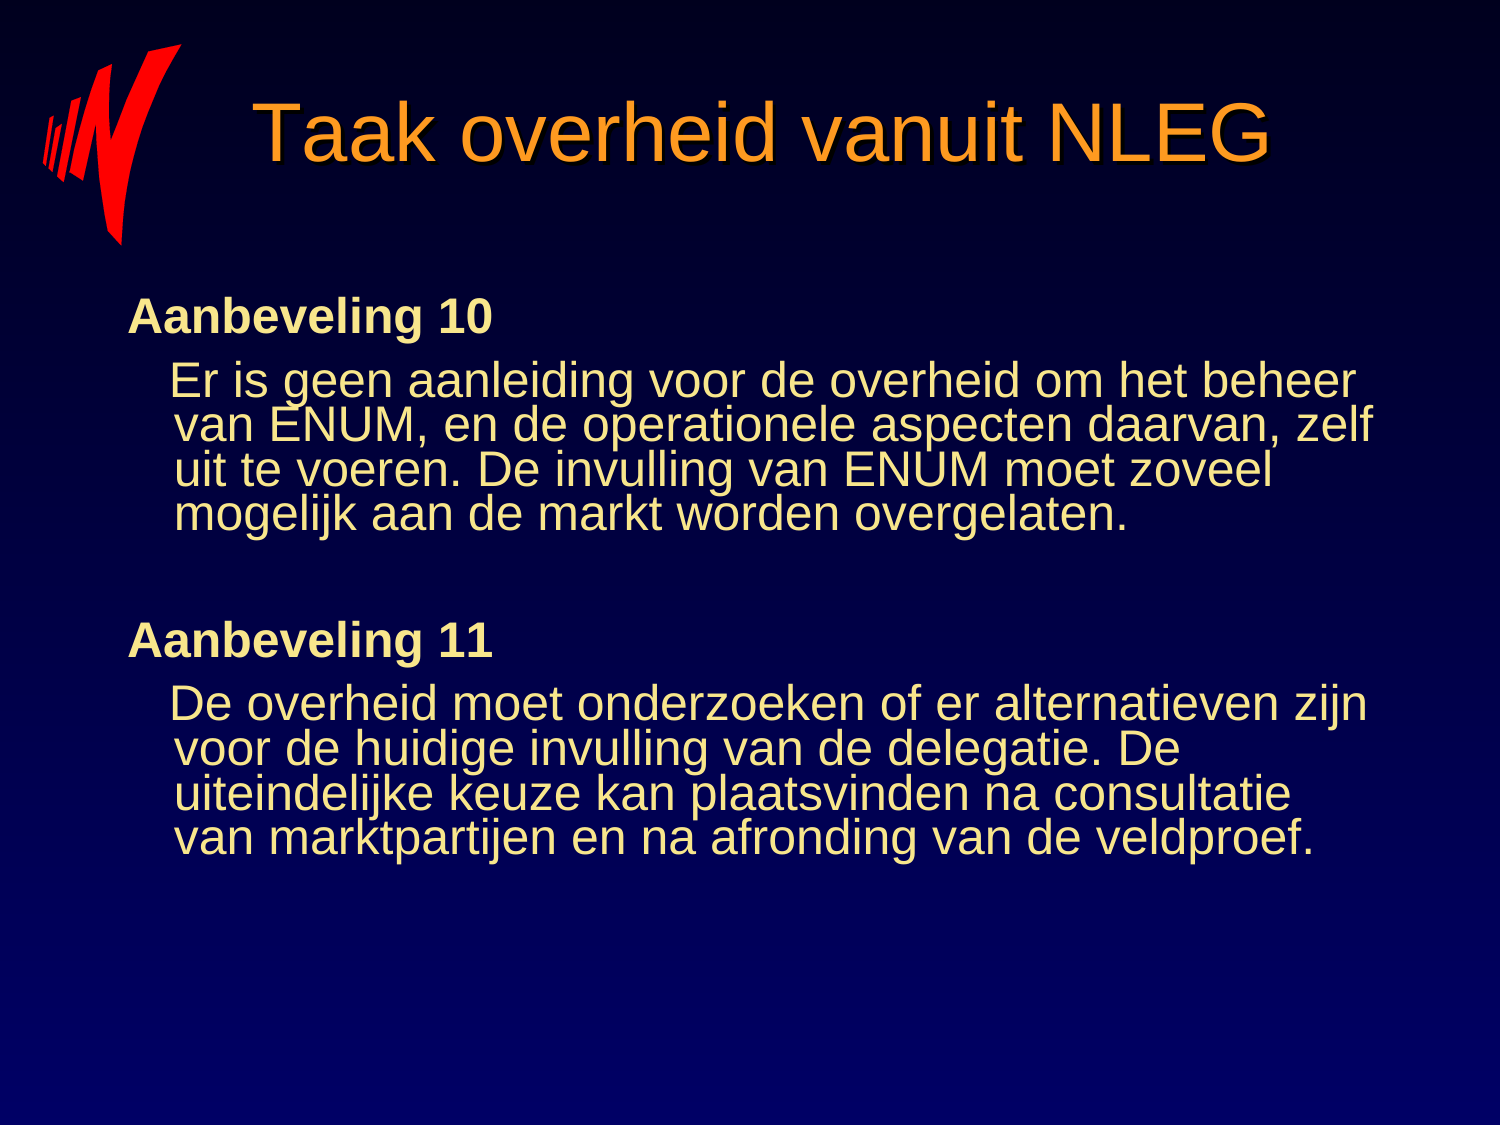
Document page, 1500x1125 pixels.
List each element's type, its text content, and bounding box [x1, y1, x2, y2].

list Aanbeveling 10 Er is geen aanleiding voor de overheid om het beheer van ENUM, en de operationele aspecten daarvan, zelf uit te voeren. De invulling van ENUM moet zoveel mogelijk aan de markt worden overgelaten. Aanbeveling 11 De overheid moet onderzoeken of er alternatieven zijn voor de huidige invulling van de delegatie. De uiteindelijke keuze kan plaatsvinden na consultatie van marktpartijen en na afronding van de veldproef. [112, 290, 1400, 954]
title Taak overheid vanuit NLEG [200, 42, 1326, 231]
